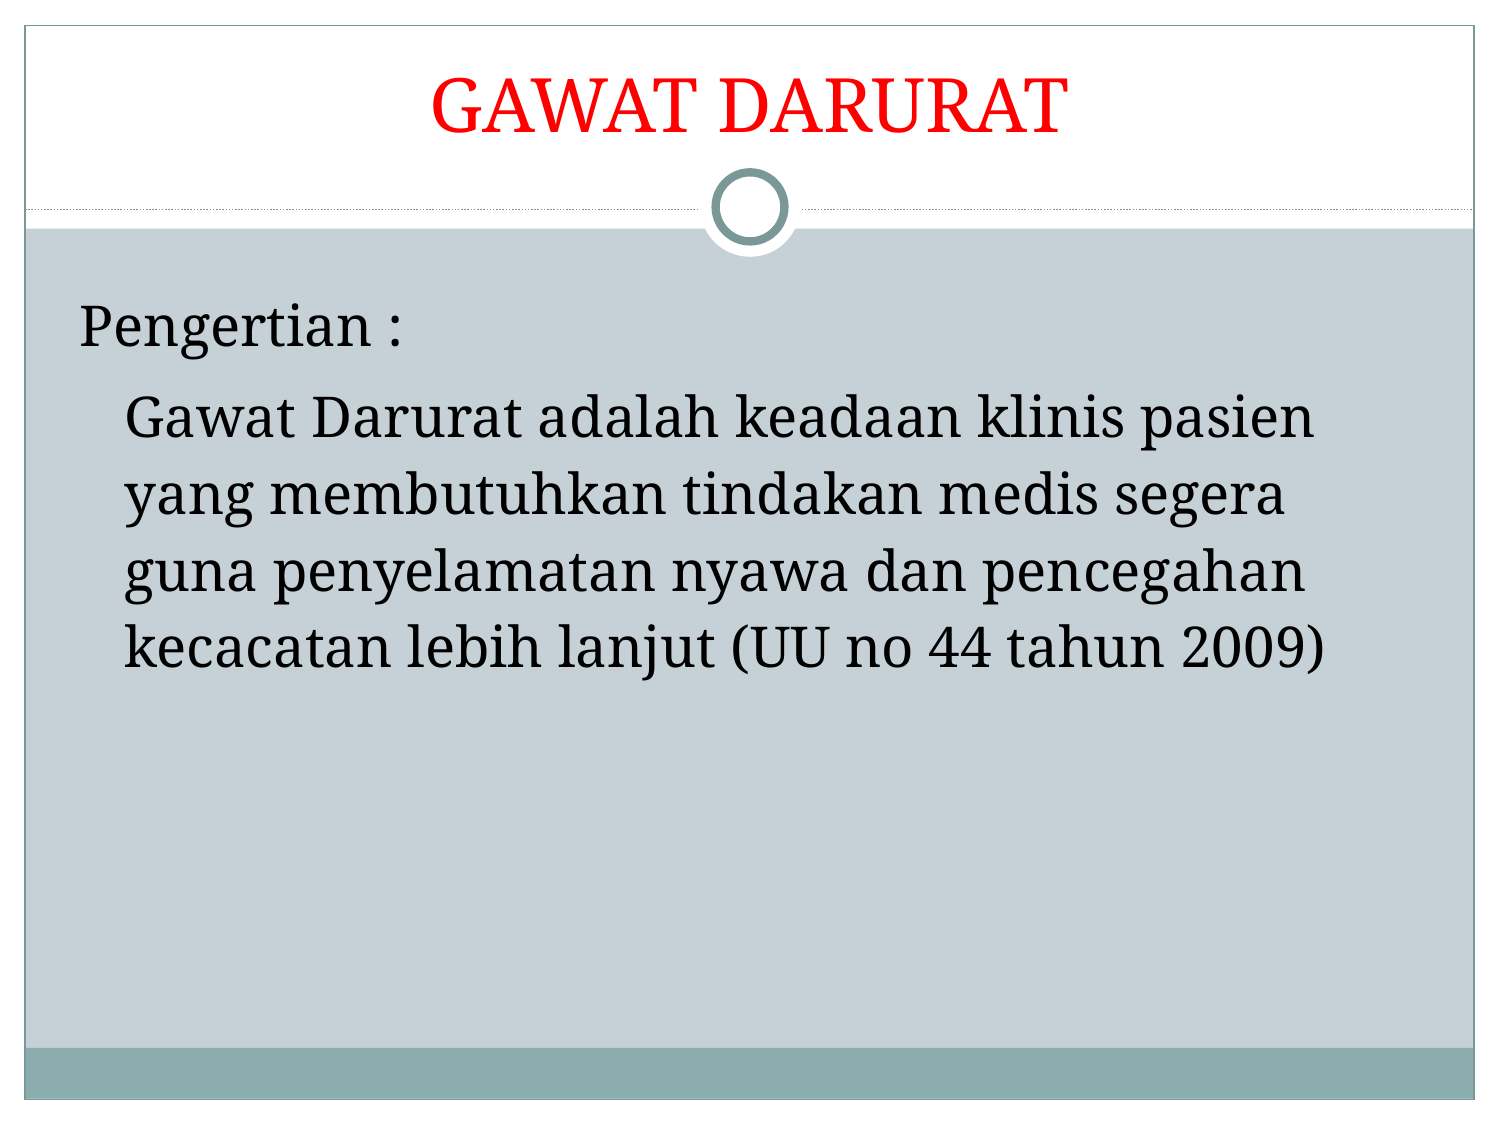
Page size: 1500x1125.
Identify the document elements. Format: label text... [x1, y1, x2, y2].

list Pengertian : Gawat Darurat adalah keadaan klinis pasien yang membutuhkan tindakan medis segera guna penyelamatan nyawa dan pencegahan kecacatan lebih lanjut (UU no 44 tahun 2009) [64, 278, 1447, 1047]
title GAWAT DARURAT [49, 37, 1450, 162]
